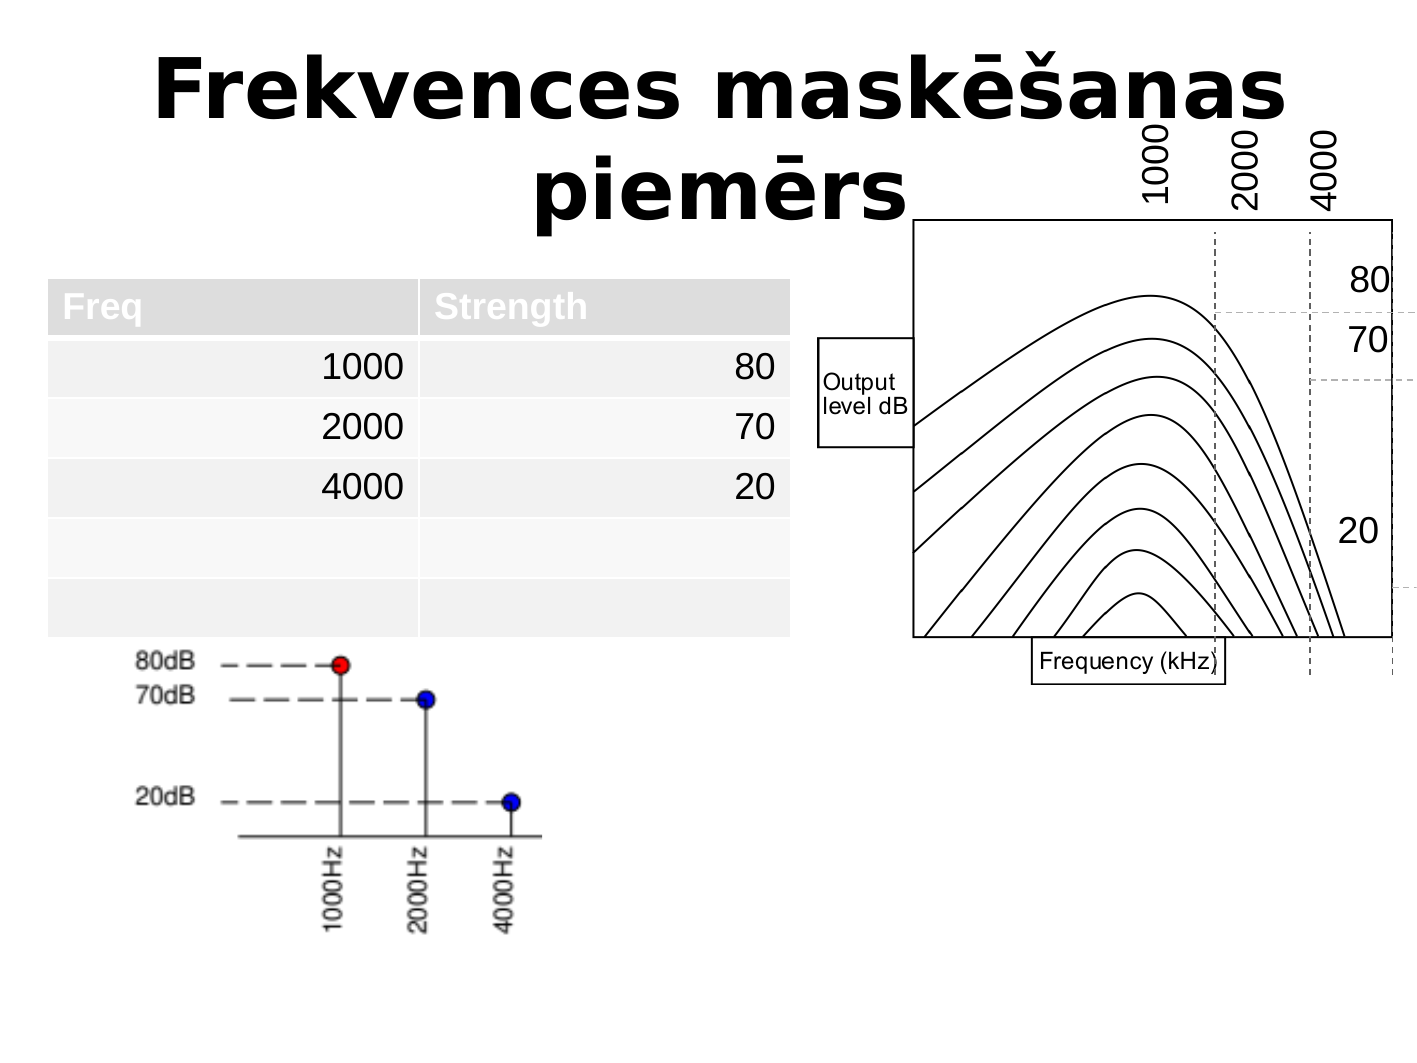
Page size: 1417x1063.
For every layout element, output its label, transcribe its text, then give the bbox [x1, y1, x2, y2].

table_cell [420, 519, 790, 577]
title Frekvences maskēšanas piemērs [47, 70, 1393, 201]
table_cell 70 [420, 399, 790, 457]
text_box 1000 [1123, 108, 1183, 222]
text_box 70 [1332, 307, 1404, 368]
table_cell 4000 [48, 459, 418, 517]
picture [817, 219, 1393, 685]
text_box 20 [1322, 499, 1394, 559]
table_cell 1000 [48, 341, 418, 397]
text_box 80 [1334, 247, 1406, 308]
table_cell 20 [420, 459, 790, 517]
picture [133, 644, 543, 935]
table_header Strength [420, 279, 790, 335]
table_cell [48, 579, 418, 637]
table_header Freq [48, 279, 418, 335]
text_box 2000 [1212, 115, 1273, 228]
table_cell [420, 579, 790, 637]
table_cell [48, 519, 418, 577]
table_cell 2000 [48, 399, 418, 457]
text_box 4000 [1291, 115, 1352, 228]
table_cell 80 [420, 341, 790, 397]
